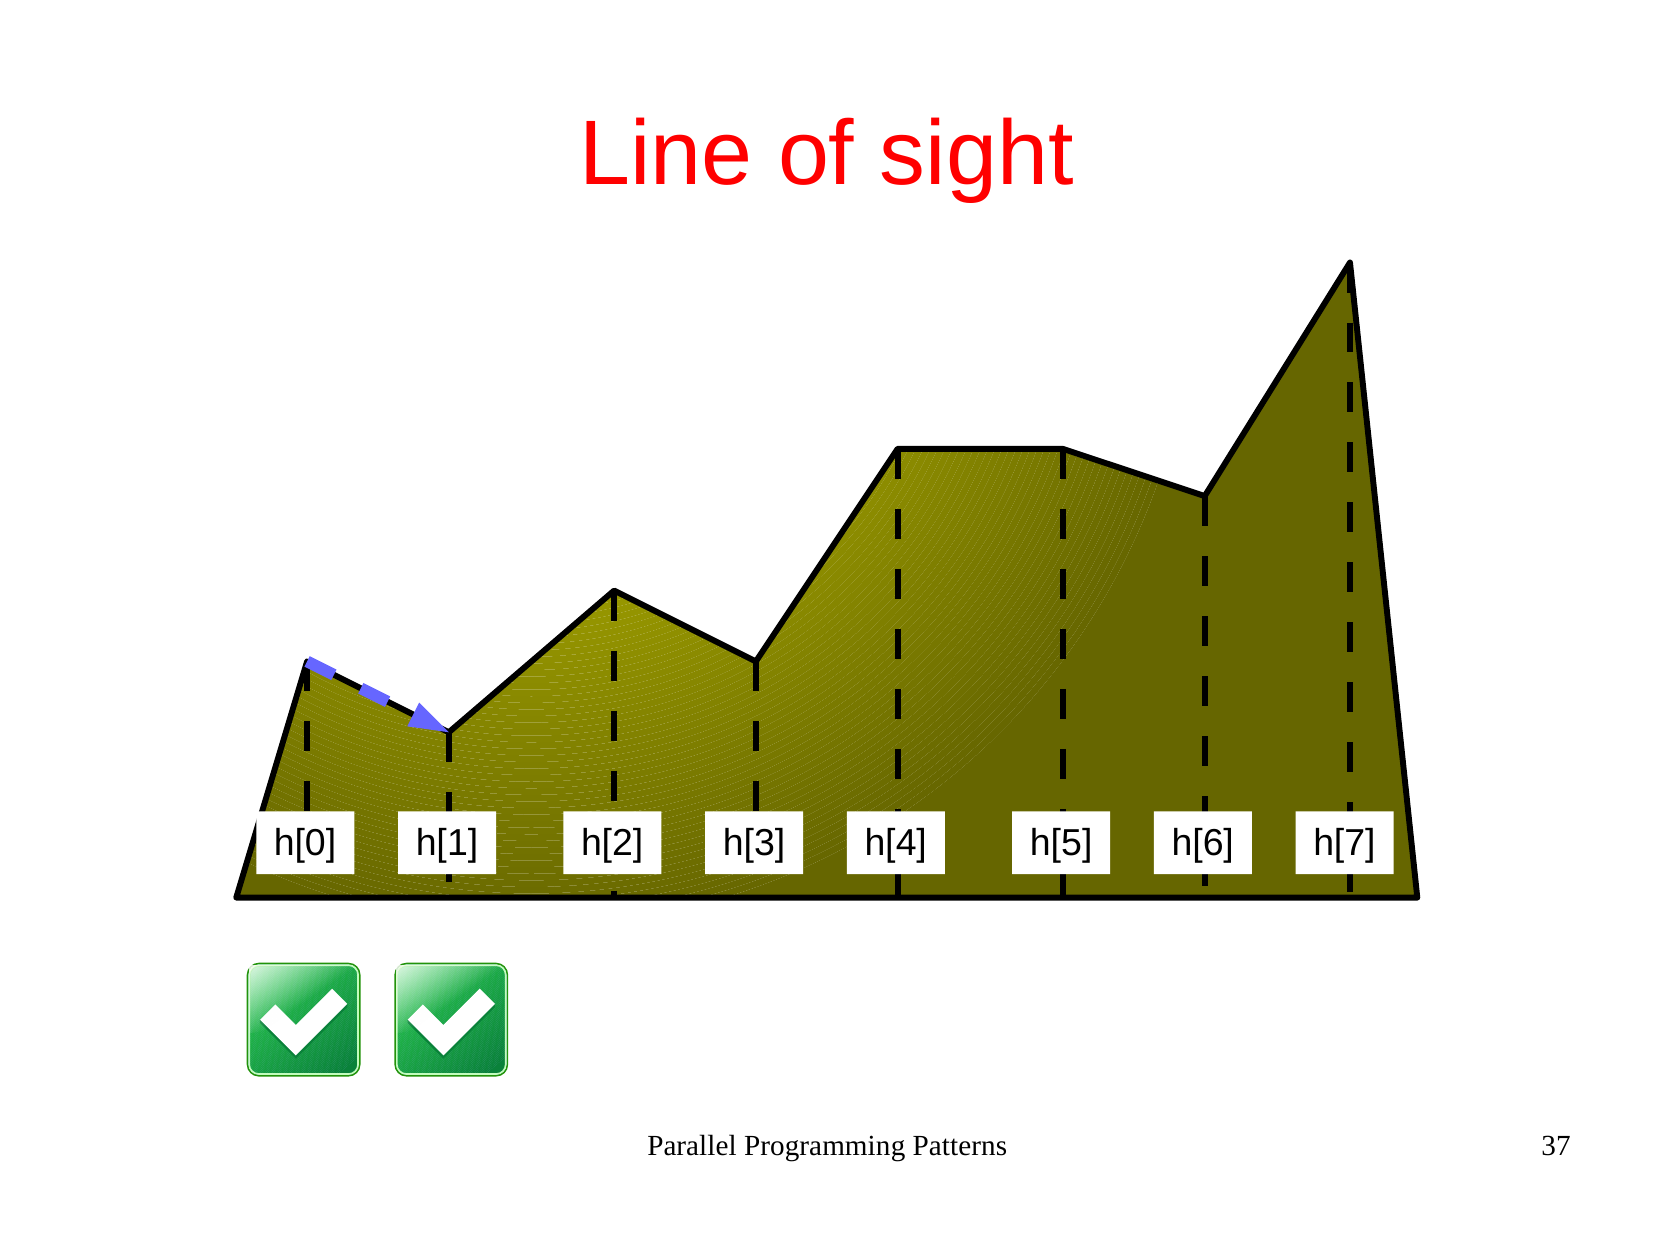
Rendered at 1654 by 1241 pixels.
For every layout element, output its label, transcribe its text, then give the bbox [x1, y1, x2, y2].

text_box h[5] [1012, 811, 1111, 875]
text_box h[7] [1295, 811, 1394, 875]
text_box h[0] [256, 811, 355, 875]
text_box h[2] [563, 811, 662, 875]
picture [212, 931, 539, 1111]
text_box h[3] [705, 811, 804, 875]
text_box h[6] [1153, 811, 1252, 875]
text_box h[1] [398, 811, 497, 875]
text_box h[4] [846, 811, 945, 875]
text_box [236, 267, 1418, 898]
title Line of sight [82, 49, 1571, 257]
